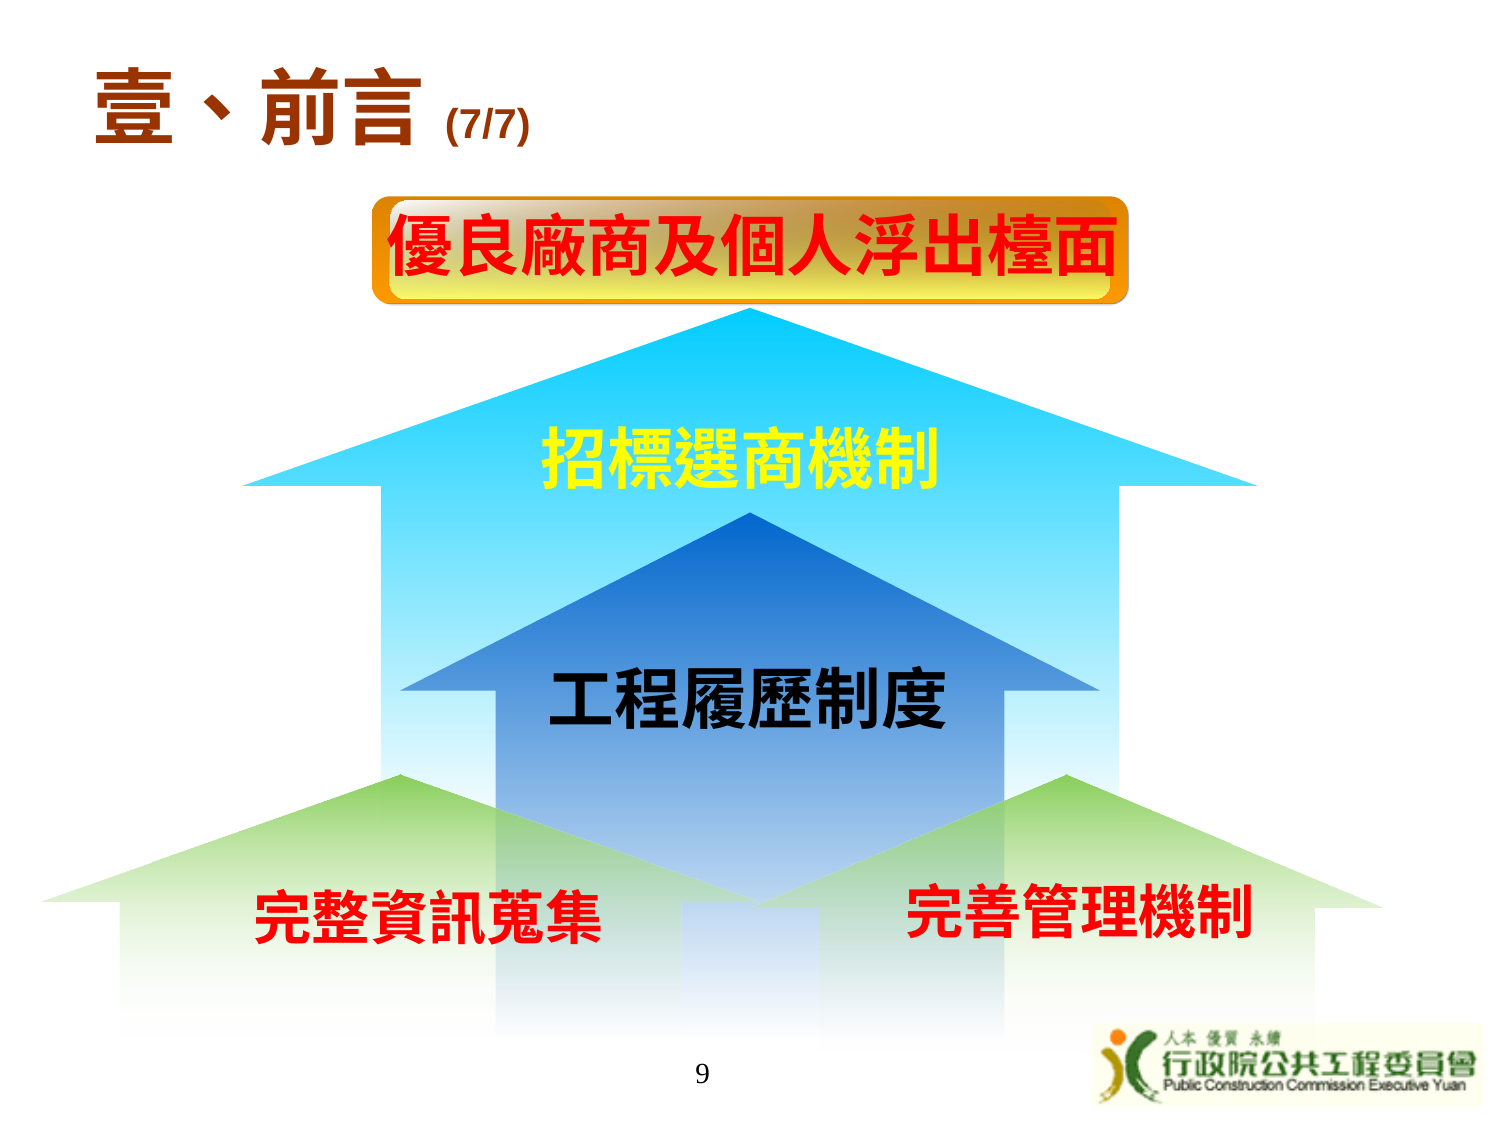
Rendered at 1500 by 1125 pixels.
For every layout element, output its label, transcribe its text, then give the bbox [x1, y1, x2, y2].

text_box 招標選商機制 [525, 408, 956, 505]
picture [1092, 1023, 1483, 1106]
text_box 工程履歷制度 [532, 648, 964, 745]
text_box <編號> [643, 1046, 762, 1098]
text_box 完整資訊蒐集 [160, 873, 697, 960]
text_box 壹、前言(7/7) [77, 42, 1500, 168]
text_box 完善管理機制 [818, 867, 1270, 953]
text_box [373, 292, 1127, 304]
text_box [41, 307, 1383, 1051]
text_box 優良廠商及個人浮出檯面 [371, 196, 1136, 292]
